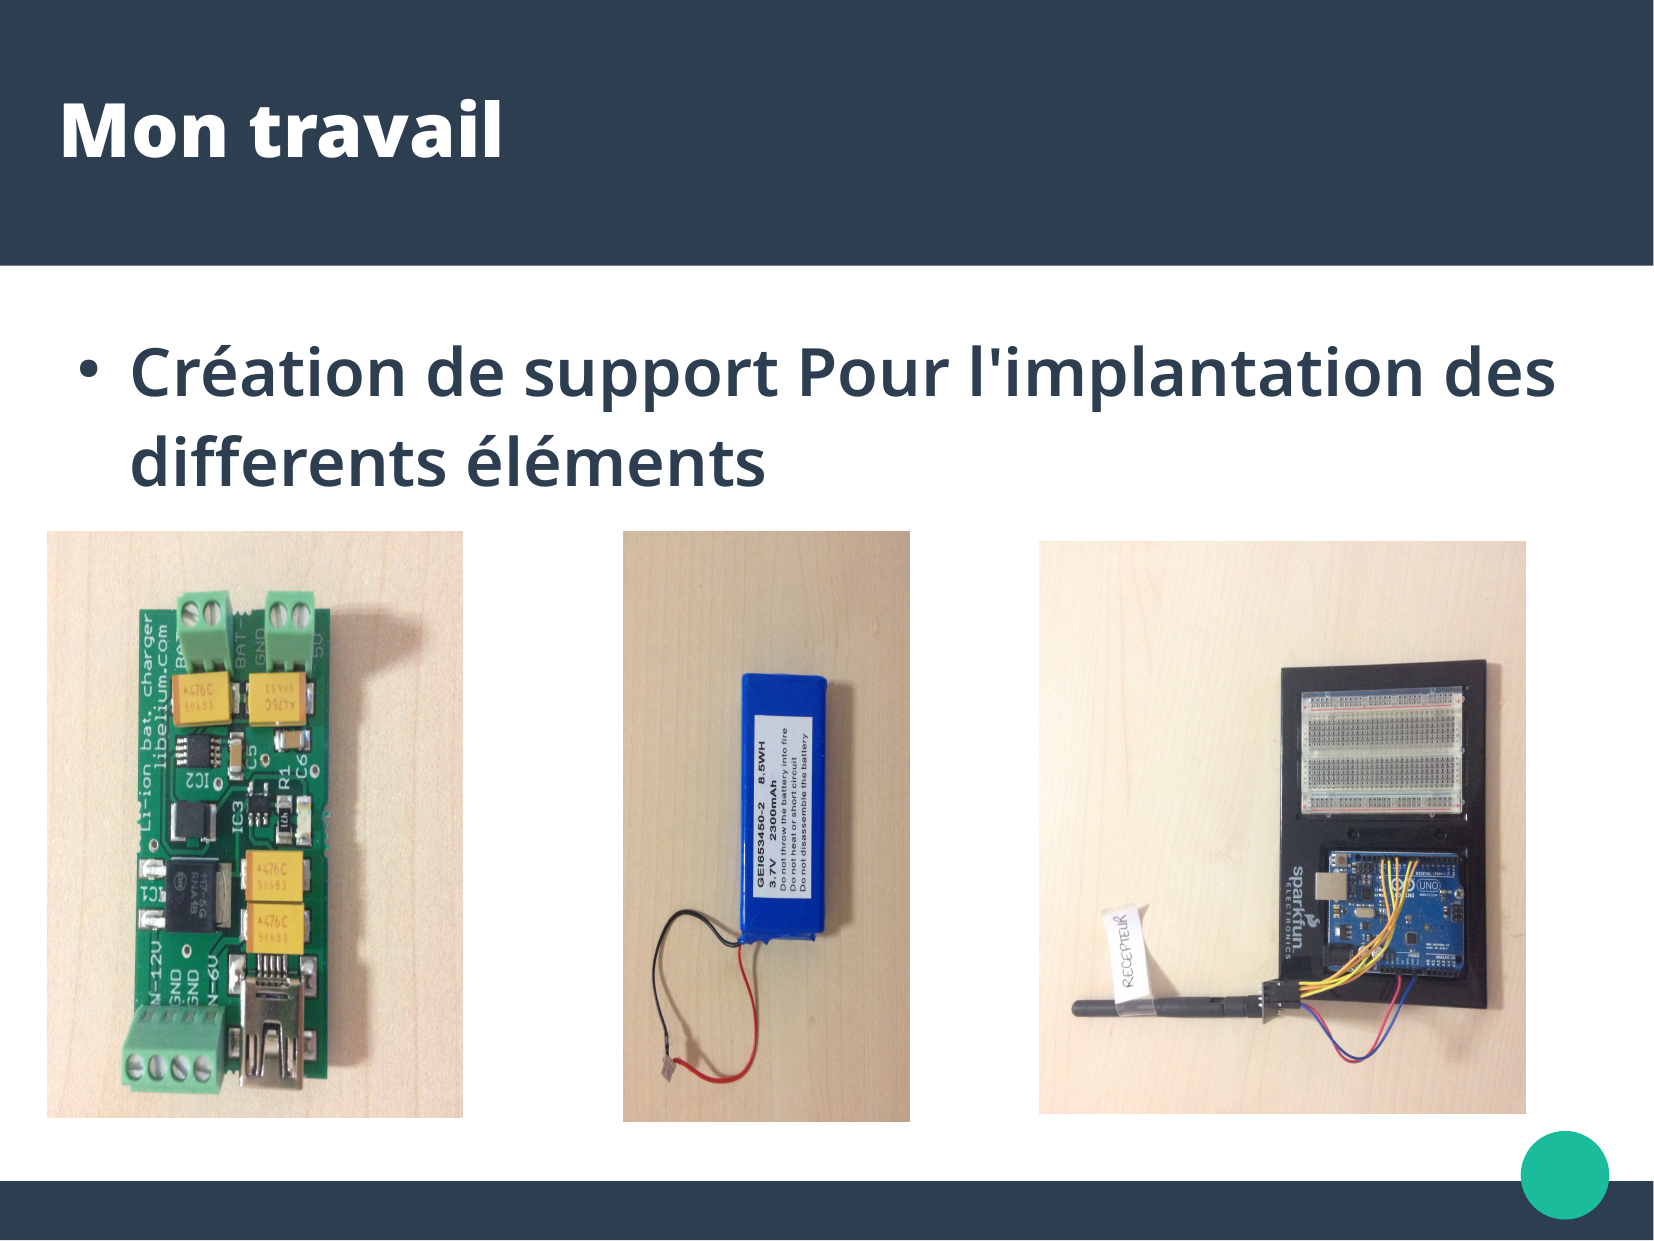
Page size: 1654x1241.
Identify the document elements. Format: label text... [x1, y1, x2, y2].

title Mon travail [59, 49, 1595, 207]
picture [47, 531, 463, 1118]
picture [623, 531, 910, 1123]
list Création de support Pour l'implantation des differents éléments [59, 324, 1595, 1152]
picture [1039, 541, 1526, 1114]
